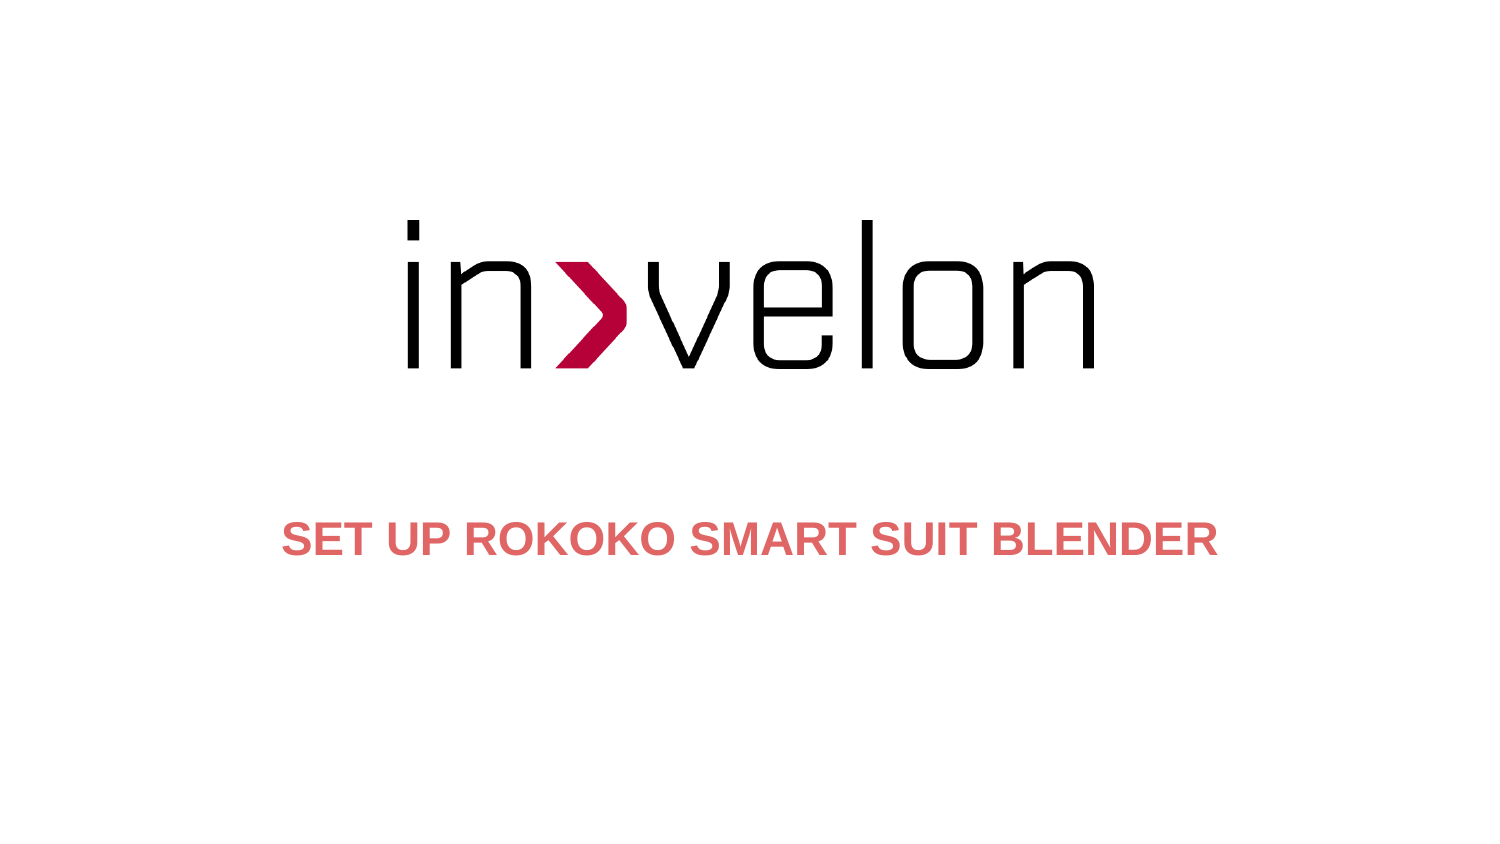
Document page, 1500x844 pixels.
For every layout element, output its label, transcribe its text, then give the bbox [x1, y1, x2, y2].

picture [335, 146, 1165, 465]
title SET UP ROKOKO SMART SUIT BLENDER [255, 486, 1245, 580]
